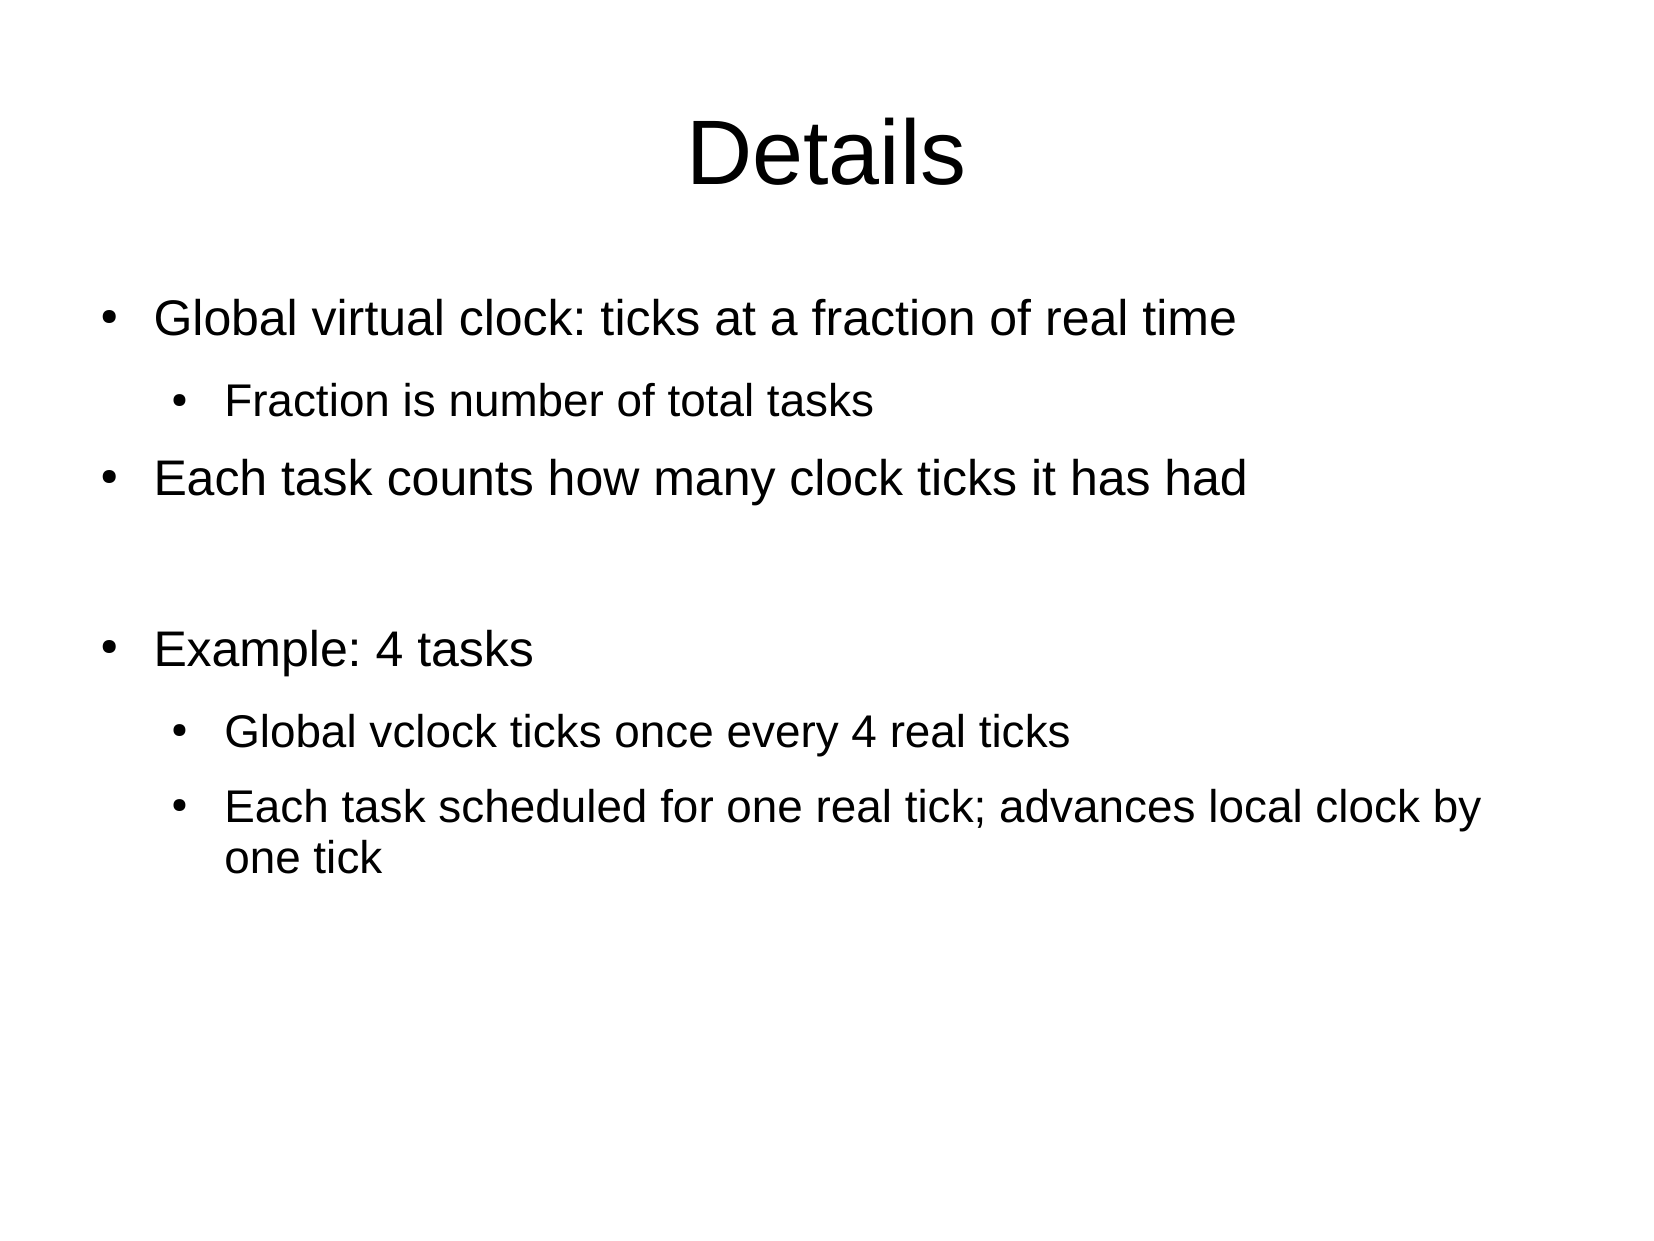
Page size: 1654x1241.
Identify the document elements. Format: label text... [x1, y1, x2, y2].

title Details [82, 49, 1571, 257]
list Global virtual clock: ticks at a fraction of real time Fraction is number of total tasks Each task counts how many clock ticks it has had Example: 4 tasks Global vclock ticks once every 4 real ticks Each task scheduled for one real tick; advances local clock by one tick [82, 290, 1571, 1010]
